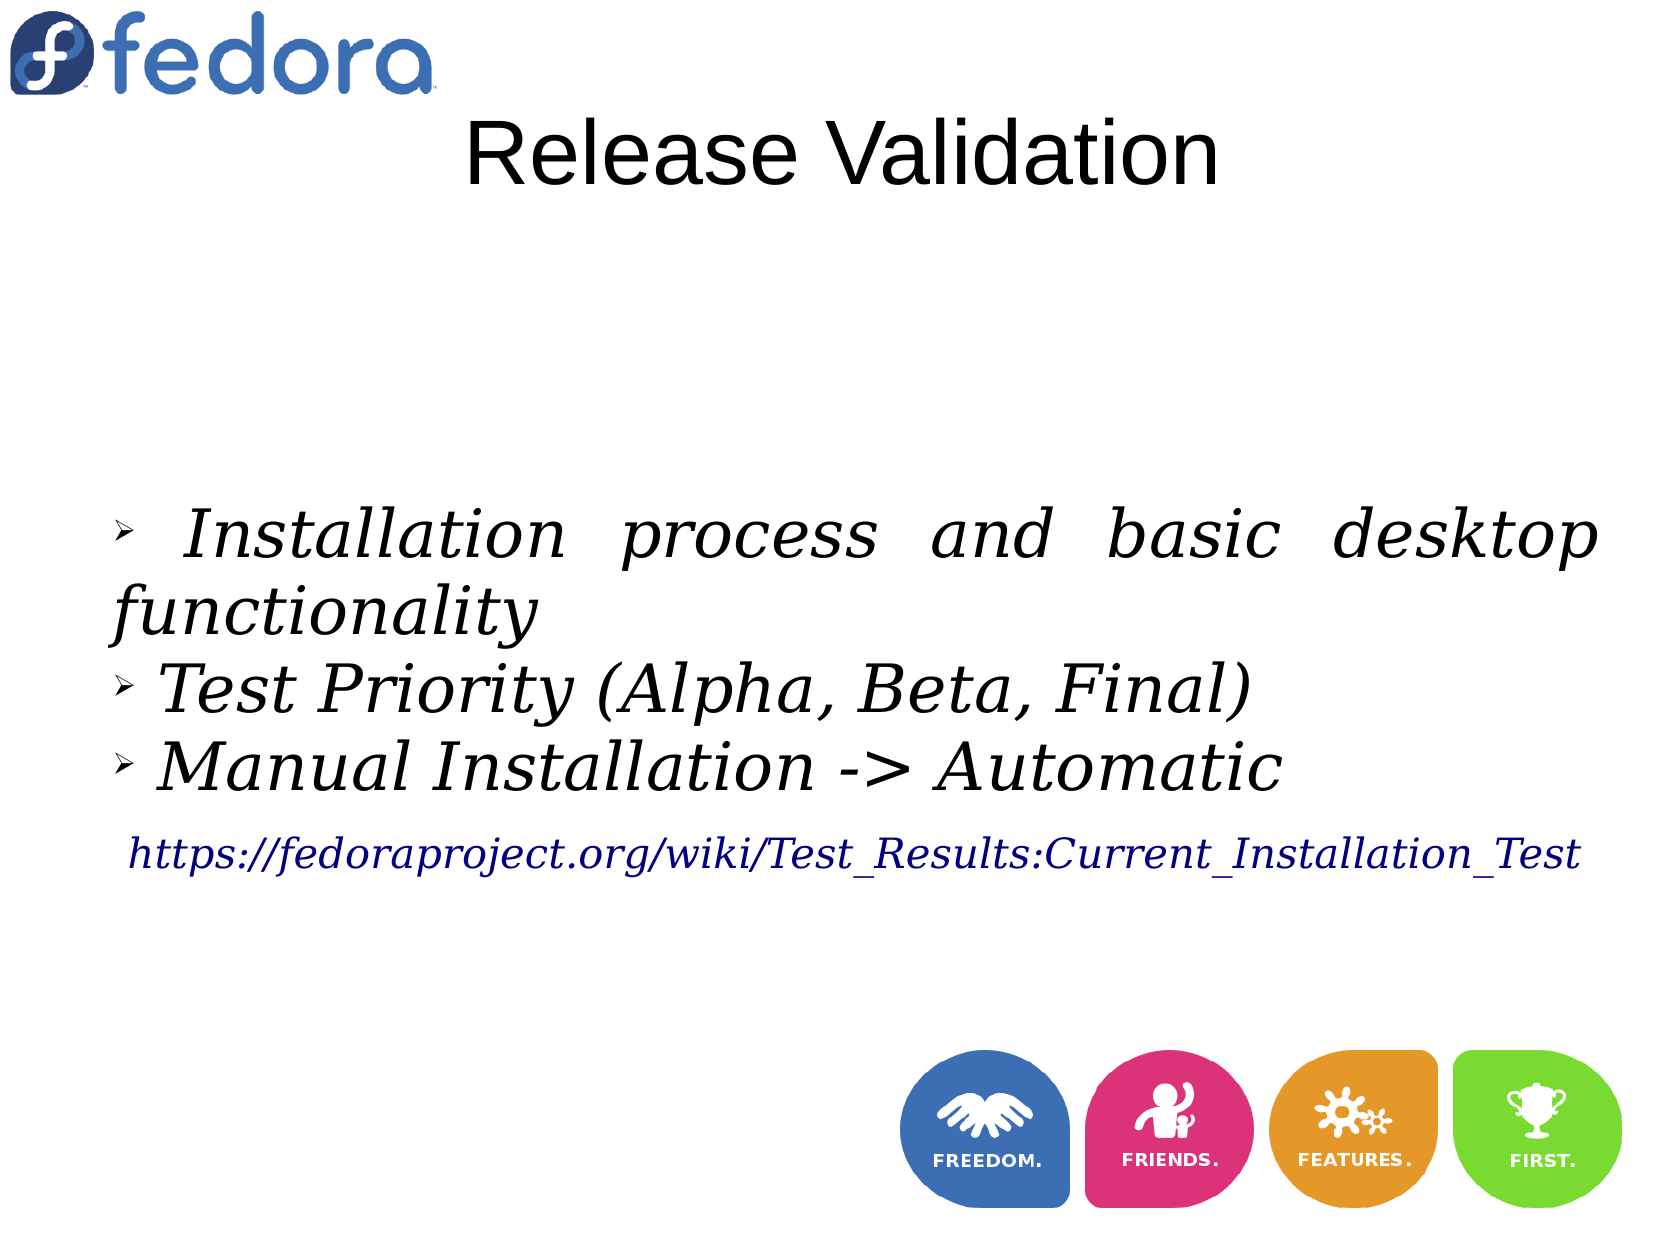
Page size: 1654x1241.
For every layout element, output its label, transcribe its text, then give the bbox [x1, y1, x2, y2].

picture [900, 1050, 1622, 1208]
subtitle Installation process and basic desktop functionality Test Priority (Alpha, Beta, Final) Manual Installation -> Automatic https://fedoraproject.org/wiki/Test_Results:Current_Installation_Test [112, 351, 1601, 1170]
title Release Validation [82, 49, 1571, 257]
picture [10, 10, 437, 95]
